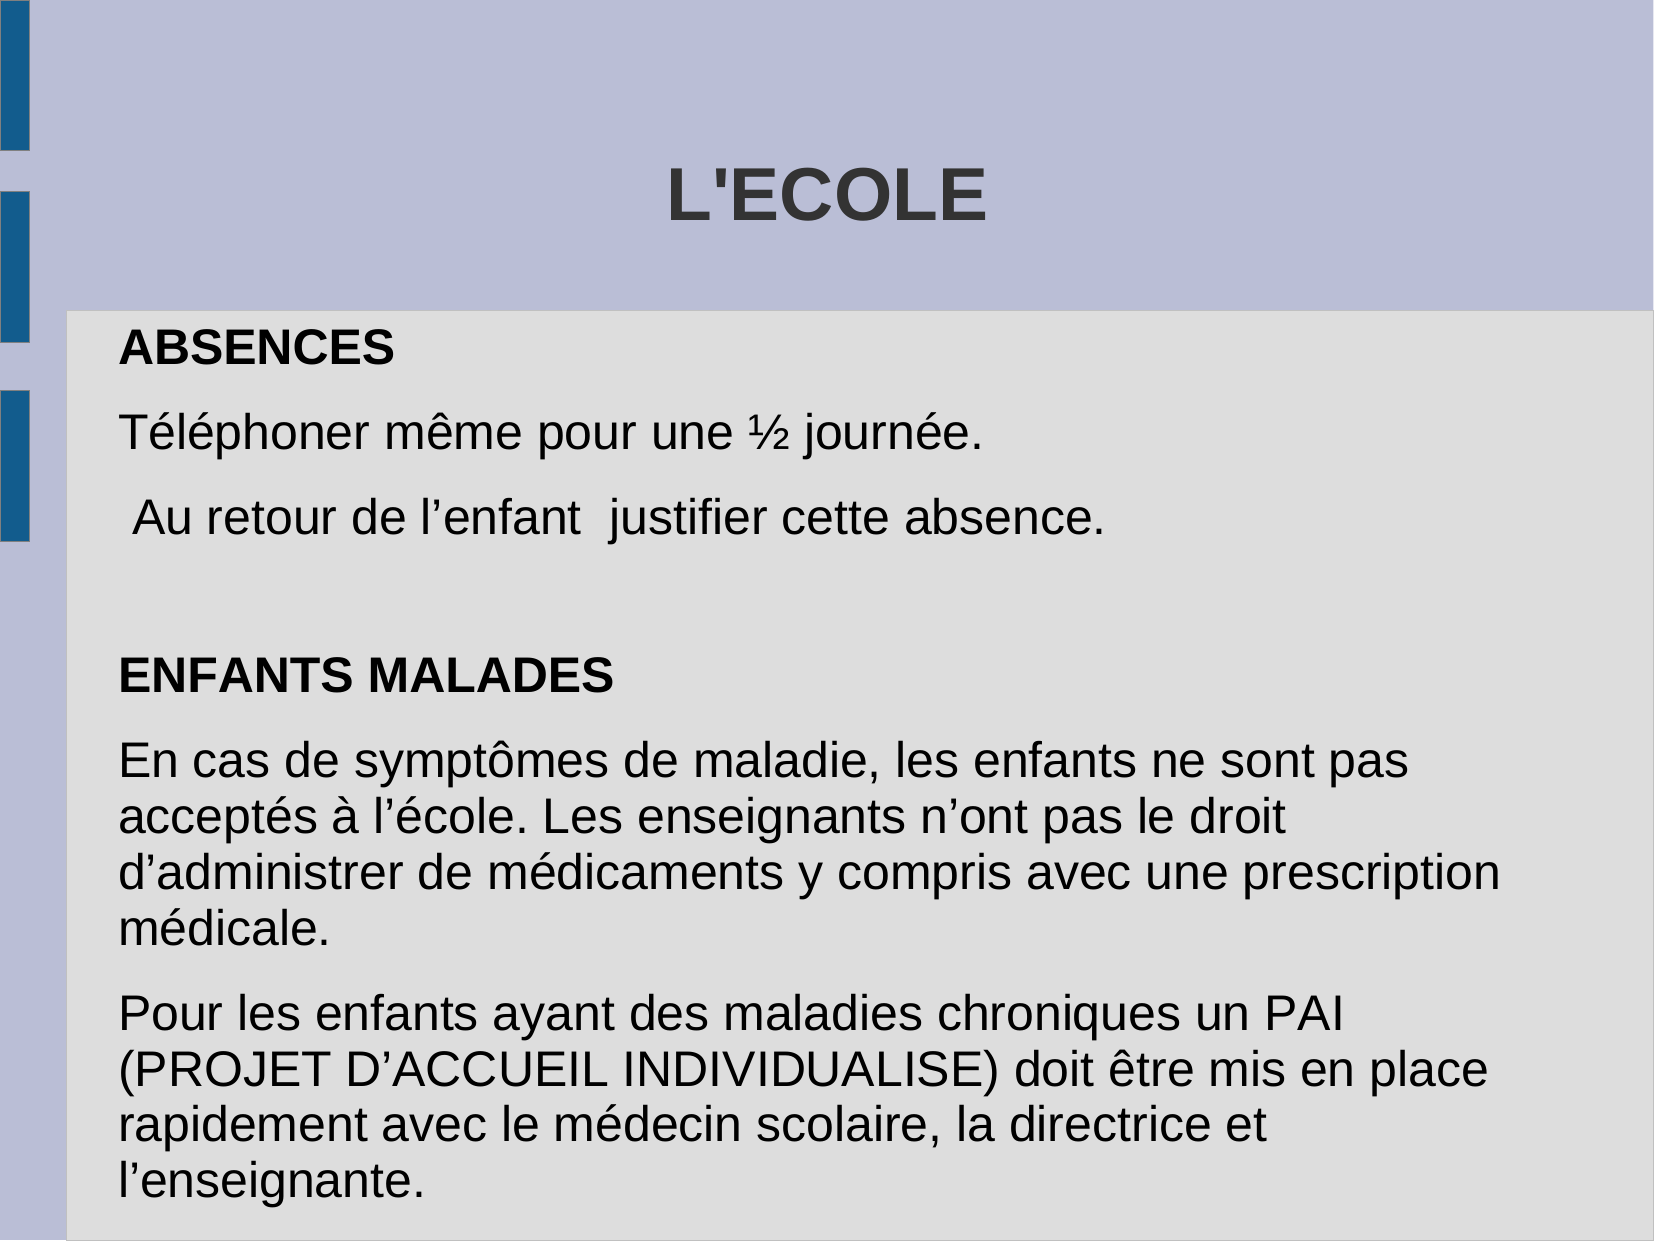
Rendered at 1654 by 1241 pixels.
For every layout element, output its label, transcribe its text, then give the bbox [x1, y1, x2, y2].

title L'ECOLE [121, 91, 1534, 299]
list ENFANTS MALADES En cas de symptômes de maladie, les enfants ne sont pas acceptés à l’école. Les enseignants n’ont pas le droit d’administrer de médicaments y compris avec une prescription médicale. Pour les enfants ayant des maladies chroniques un PAI (PROJET D’ACCUEIL INDIVIDUALISE) doit être mis en place rapidement avec le médecin scolaire, la directrice et l’enseignante. [118, 647, 1531, 1210]
list ABSENCES Téléphoner même pour une ½ journée. Au retour de l’enfant justifier cette absence. [118, 318, 1512, 591]
